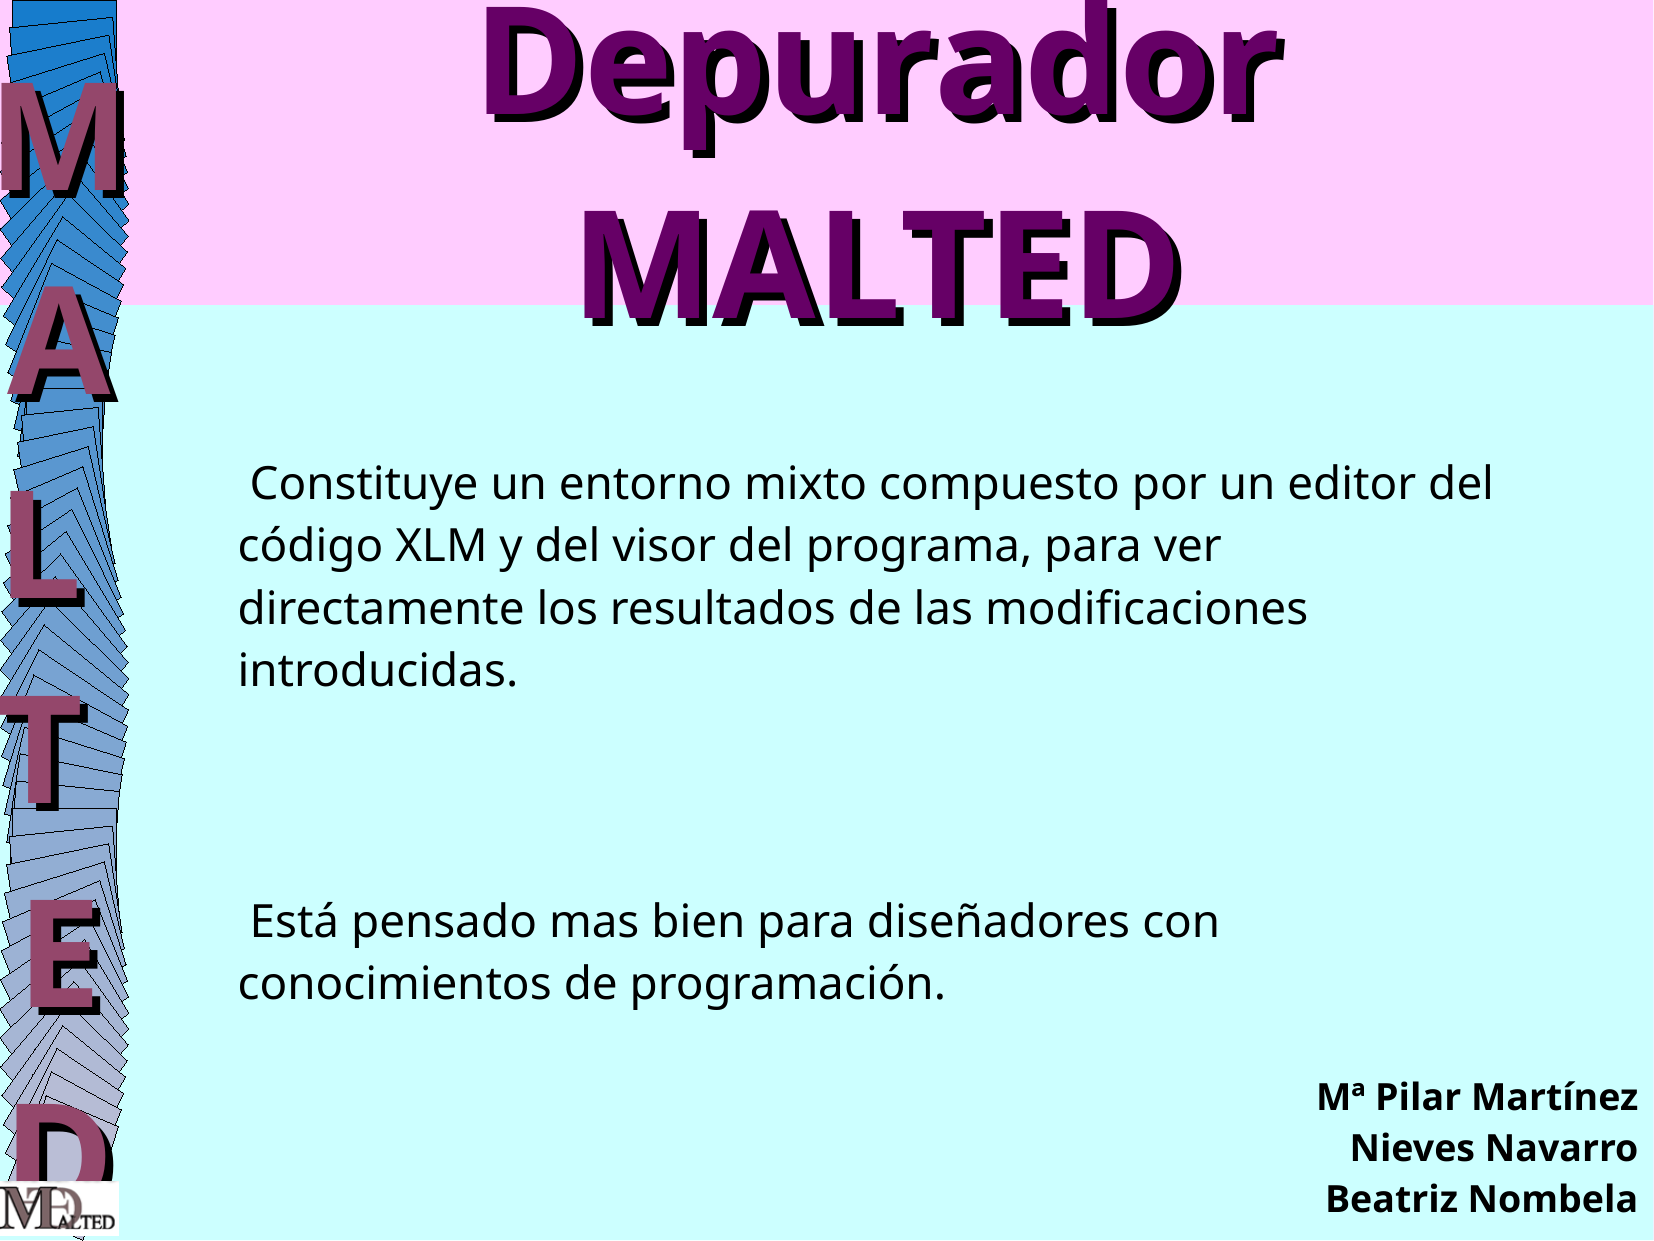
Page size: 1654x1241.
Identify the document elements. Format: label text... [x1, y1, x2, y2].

text_box Constituye un entorno mixto compuesto por un editor del código XLM y del visor del programa, para ver directamente los resultados de las modificaciones introducidas. Está pensado mas bien para diseñadores con conocimientos de programación. [222, 442, 1536, 1029]
title Depurador MALTED [159, 69, 1595, 248]
picture [0, 1181, 119, 1236]
